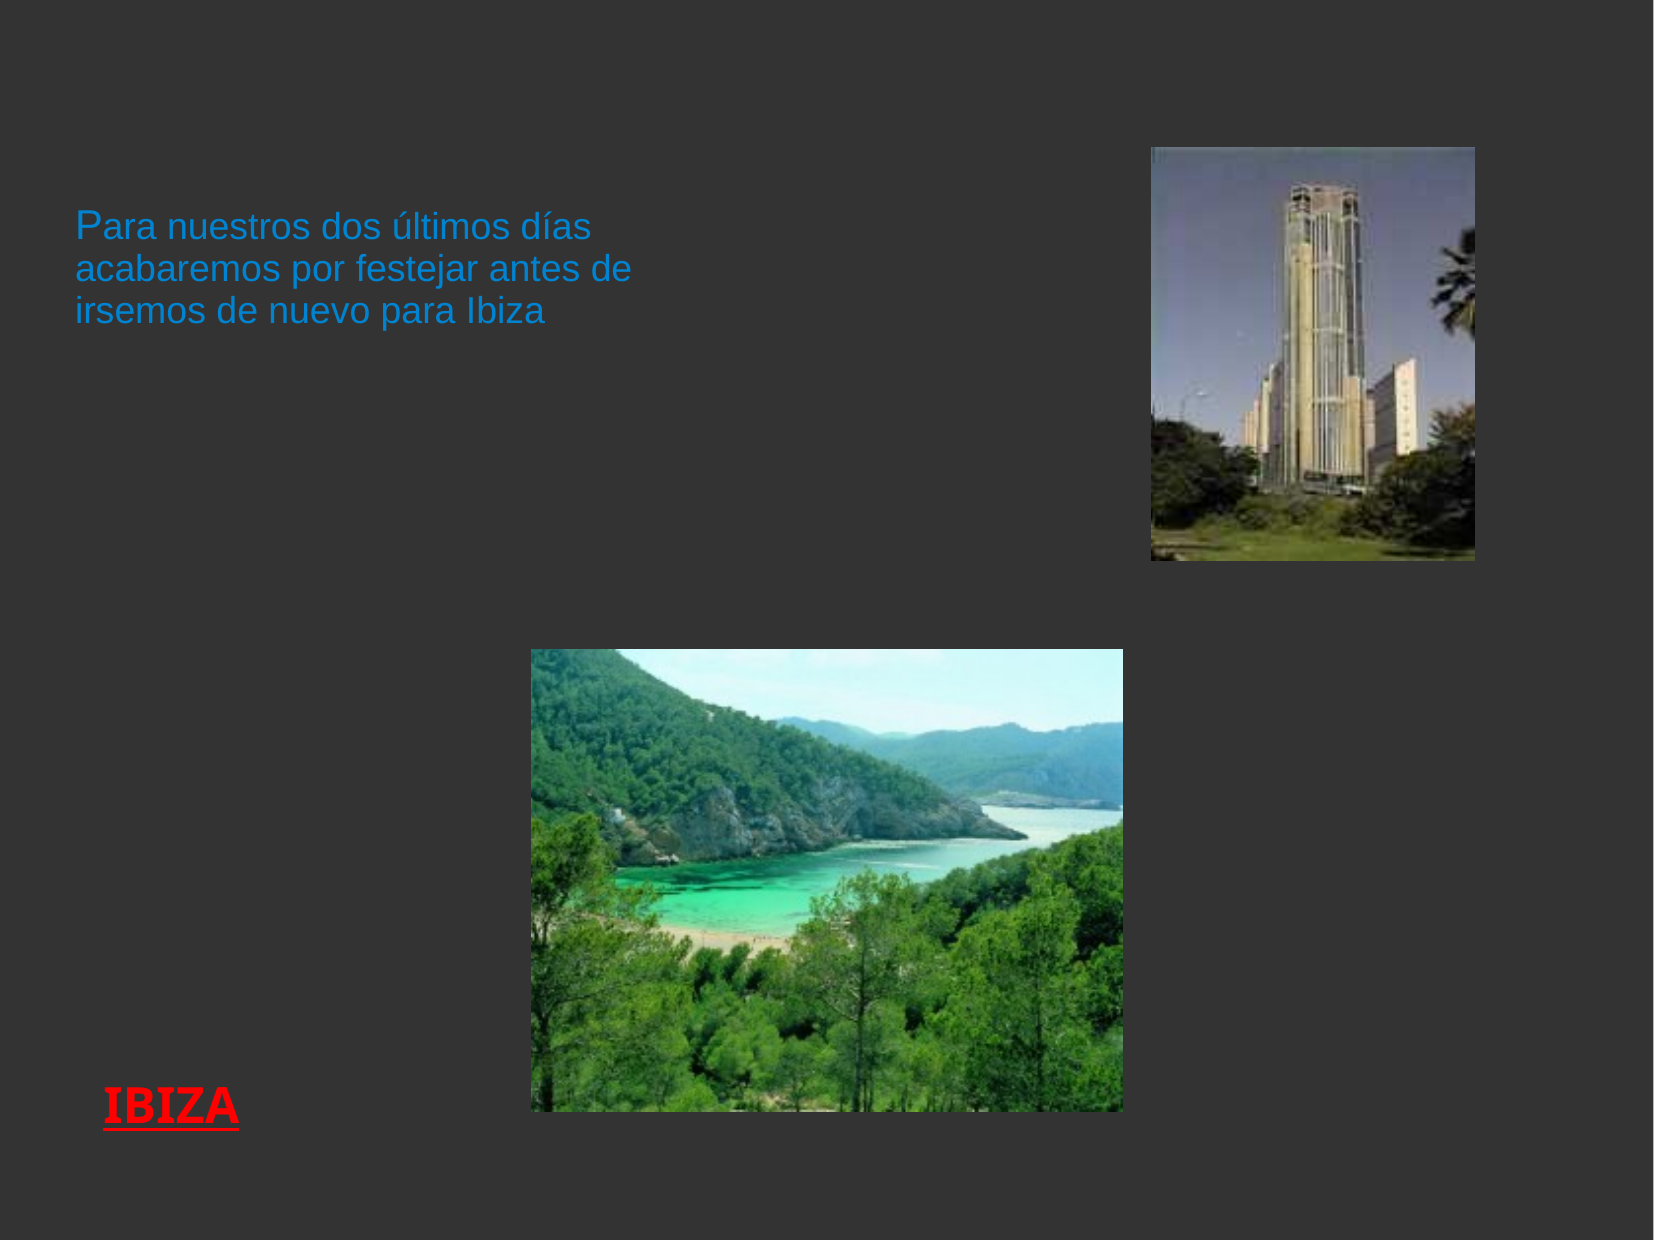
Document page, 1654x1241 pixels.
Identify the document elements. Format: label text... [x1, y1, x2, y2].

picture [1151, 147, 1475, 562]
text_box IBIZA [88, 1062, 296, 1149]
text_box Para nuestros dos últimos días acabaremos por festejar antes de irsemos de nuevo para Ibiza [74, 201, 680, 333]
picture [531, 649, 1123, 1112]
